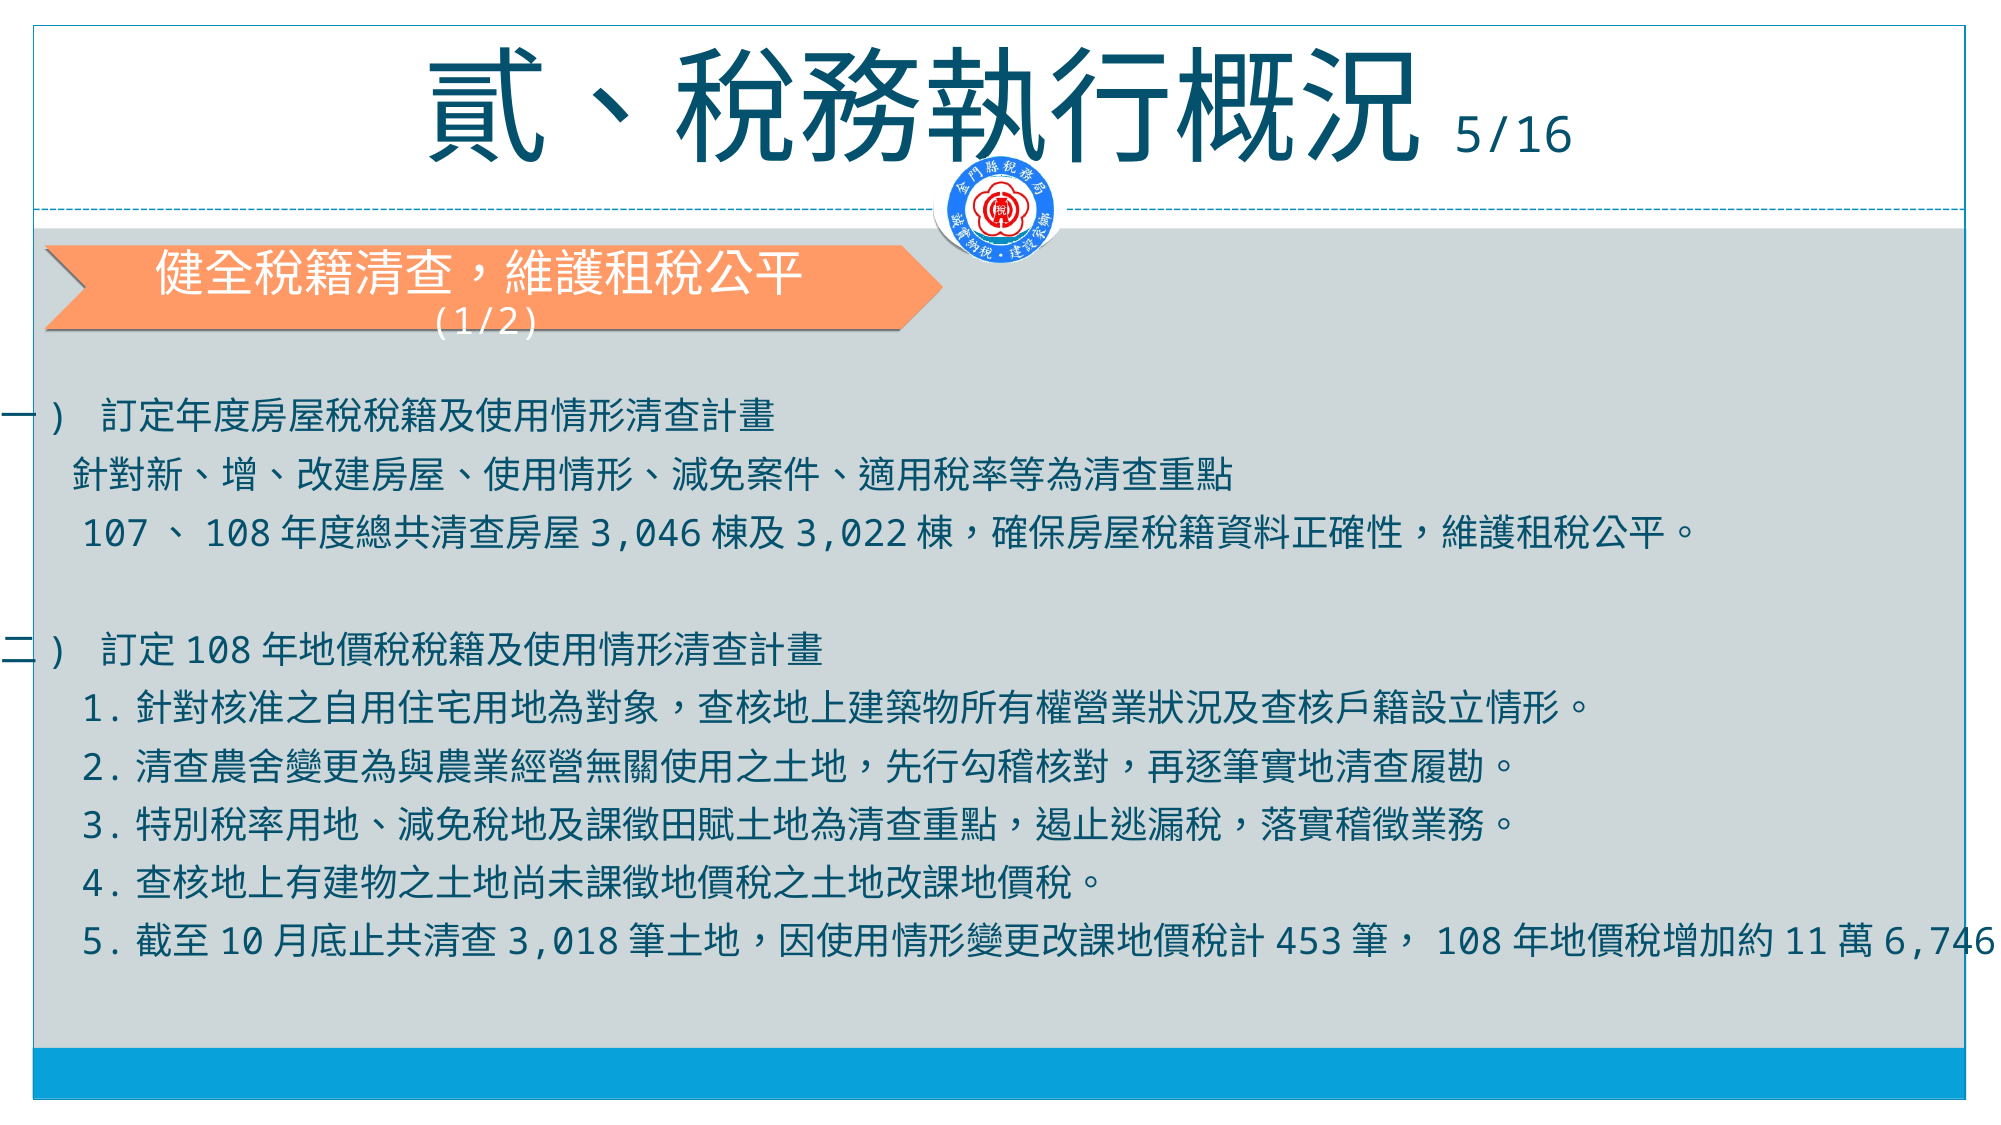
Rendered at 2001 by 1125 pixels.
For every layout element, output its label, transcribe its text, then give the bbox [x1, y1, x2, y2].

picture [947, 156, 1054, 263]
text_box [44, 245, 944, 329]
text_box [632, 255, 643, 262]
text_box [222, 254, 236, 262]
text_box 貳、稅務執行概況5/16 [989, 80, 1028, 156]
text_box (一) 訂定年度房屋稅稅籍及使用情形清查計畫 針對新、增、改建房屋、使用情形、減免案件、適用稅率等為清查重點 107、108年度總共清查房屋3,046棟及3,022棟，確保房屋稅籍資料正確性，維護租稅公平。 (二) 訂定108年地價稅稅籍及使用情形清查計畫 1.針對核准之自用住宅用地為對象，查核地上建築物所有權營業狀況及查核戶籍設立情形。 2.清查農舍變更為與農業經營無關使用之土地，先行勾稽核對，再逐筆實地清查履勘。 3.特別稅率用地、減免稅地及課徵田賦土地為清查重點，遏止逃漏稅，落實稽徵業務。 4.查核地上有建物之土地尚未課徵地價稅之土地改課地價稅。 5.截至10月底止共清查3,018筆土地，因使用情形變更改課地價稅計453筆，108年地價稅增加約11萬6,746元。 [0, 371, 2000, 1060]
text_box 健全稅籍清查，維護租稅公平(1/2) [105, 262, 862, 329]
text_box 貳、稅務執行概況5/16 [0, 19, 2000, 185]
